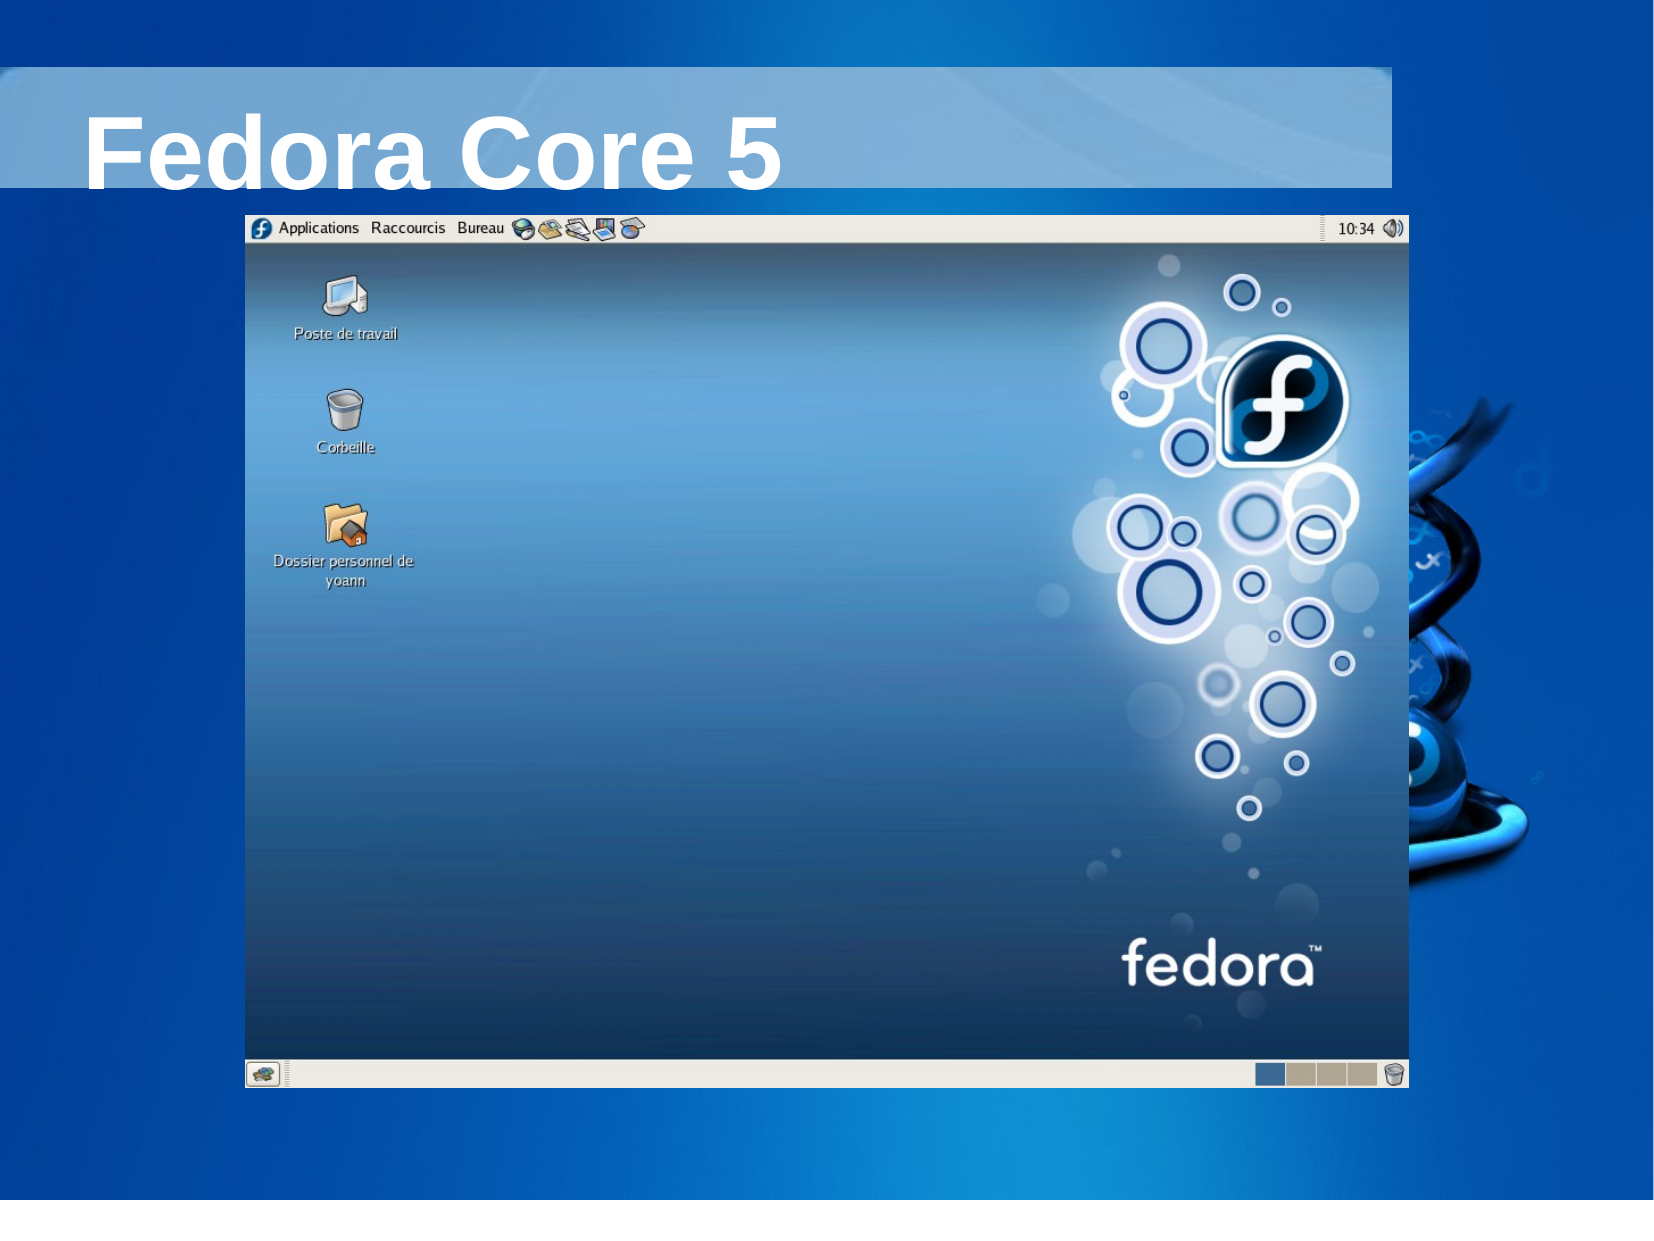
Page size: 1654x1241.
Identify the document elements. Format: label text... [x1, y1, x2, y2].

picture [0, 0, 1654, 1200]
title Fedora Core 5 [82, 49, 1571, 257]
